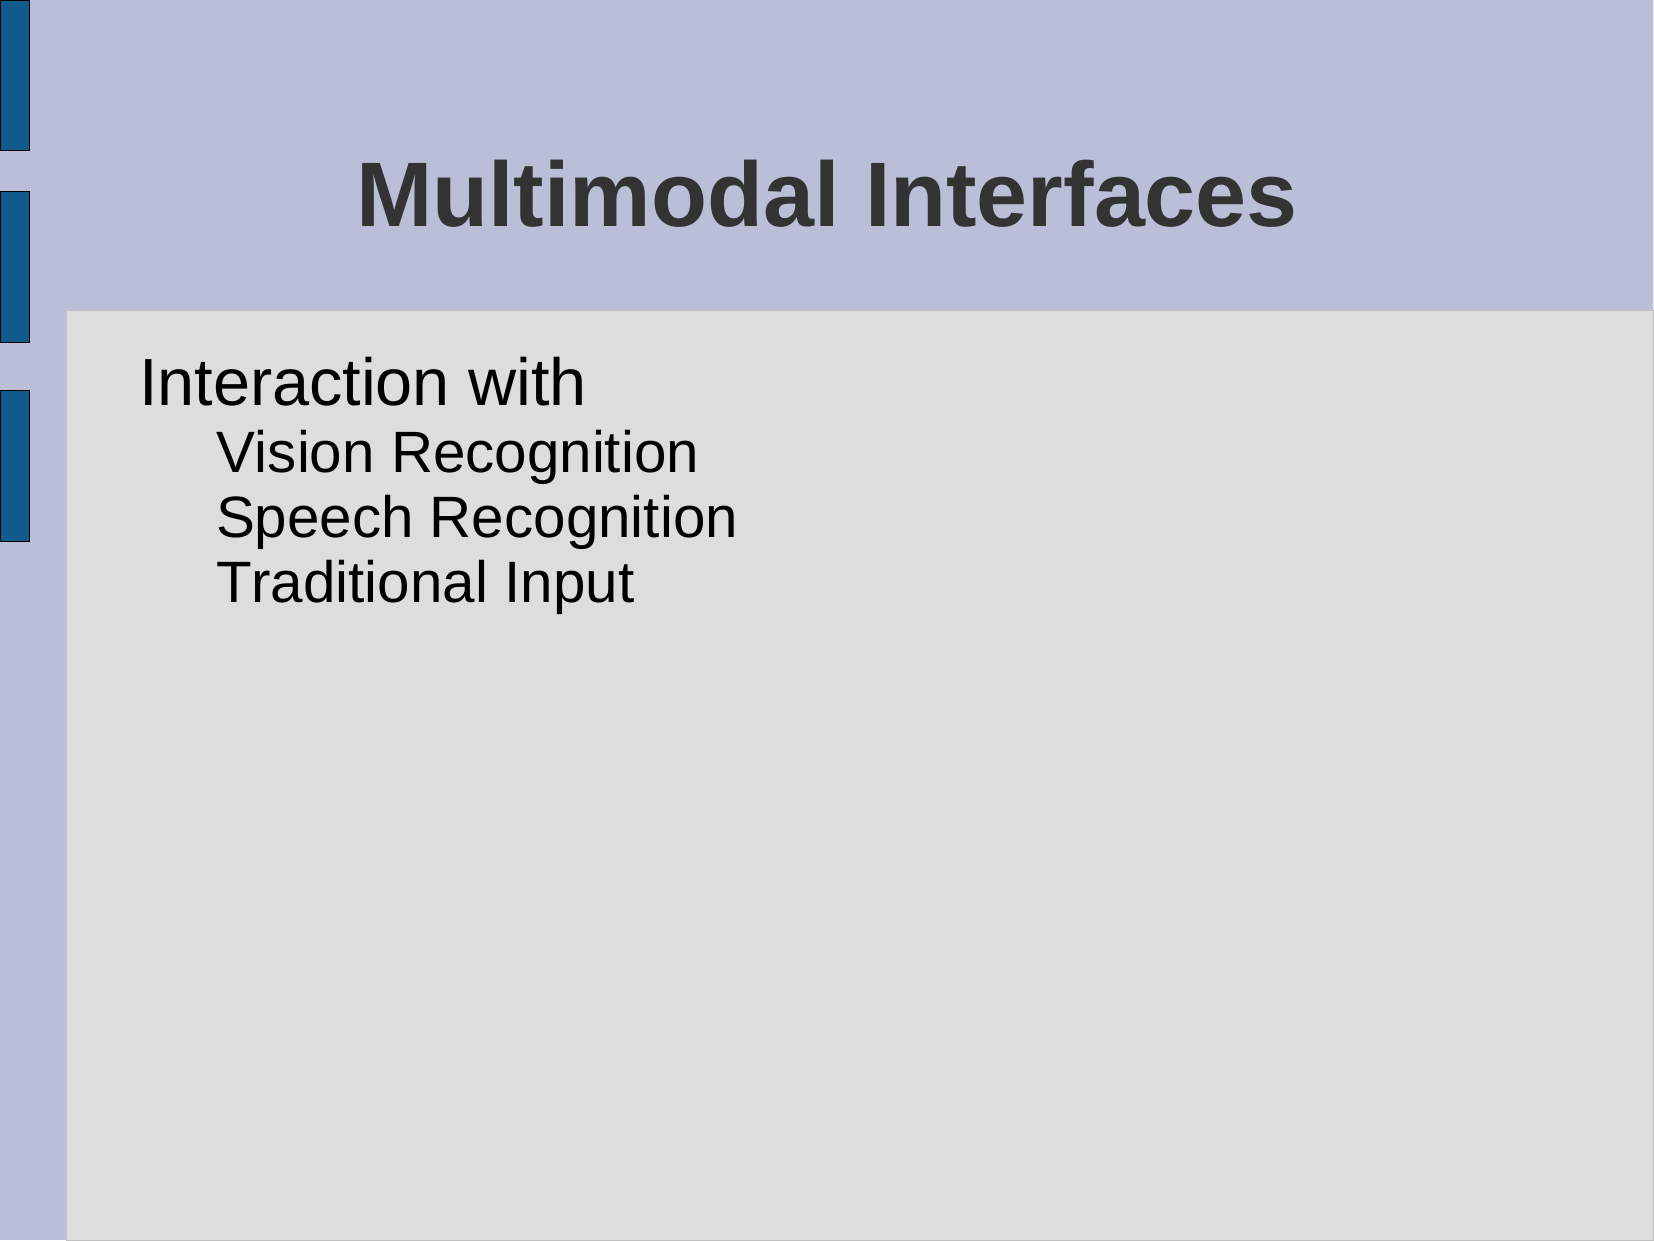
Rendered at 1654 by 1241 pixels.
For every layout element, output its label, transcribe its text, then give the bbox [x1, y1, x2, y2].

list Interaction with Vision Recognition Speech Recognition Traditional Input [121, 344, 1534, 1127]
title Multimodal Interfaces [121, 91, 1534, 299]
